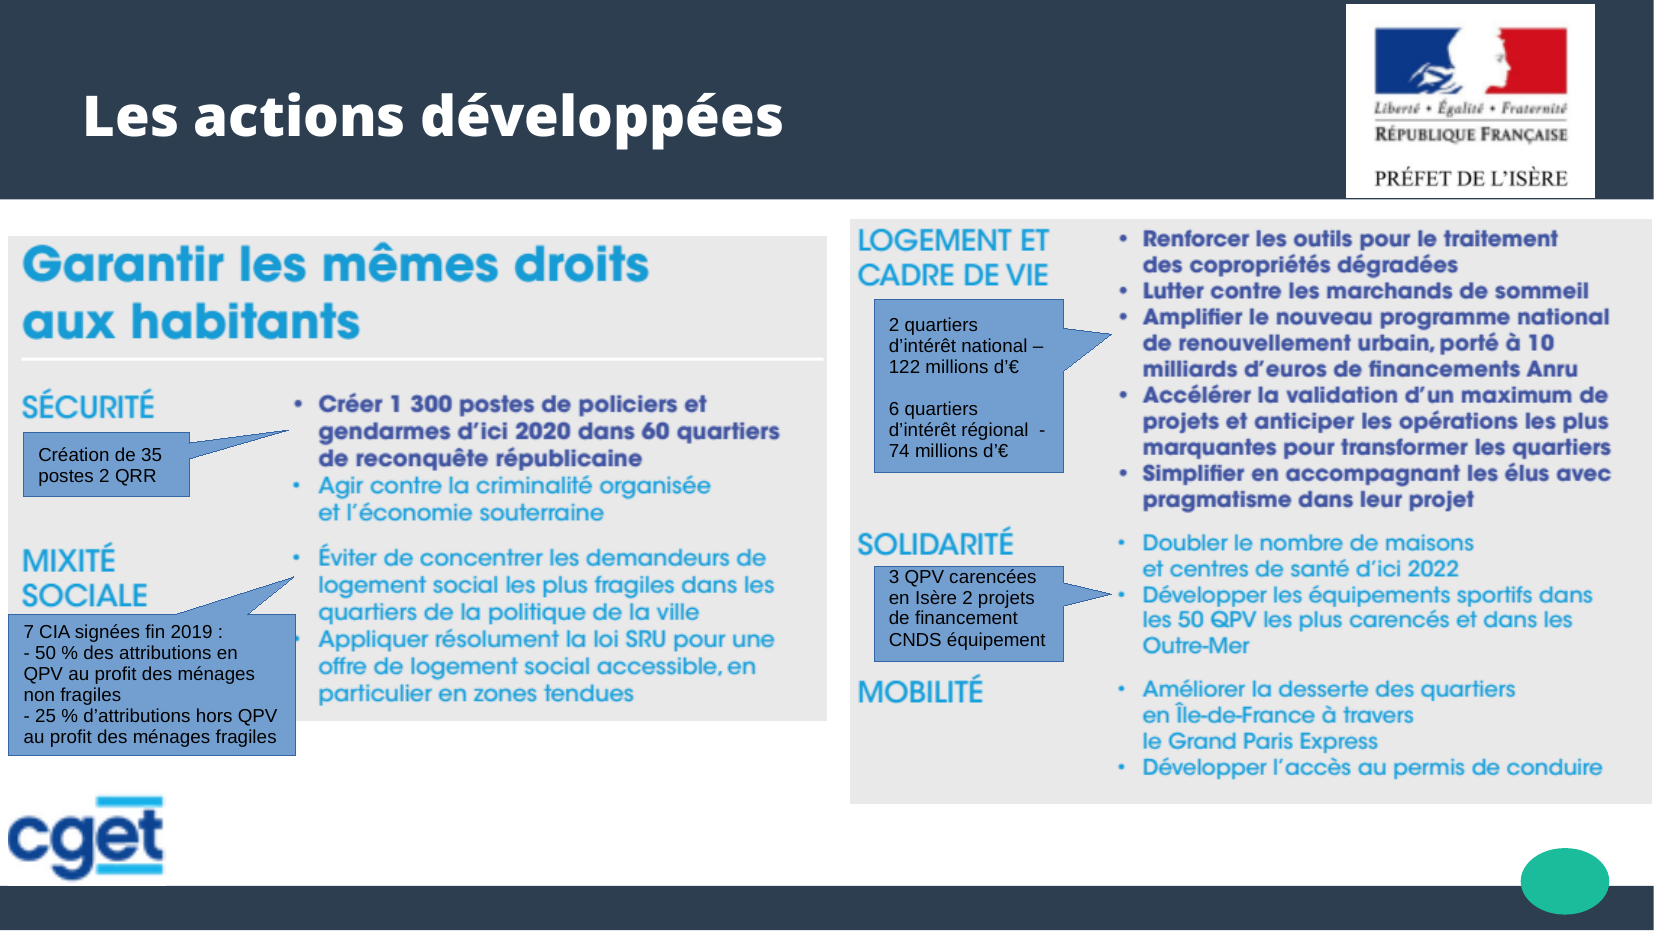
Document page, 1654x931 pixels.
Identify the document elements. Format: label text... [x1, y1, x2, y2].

text_box 3 QPV carencées en Isère 2 projets de financement CNDS équipement [874, 558, 1063, 658]
picture [8, 236, 827, 721]
text_box [176, 576, 294, 614]
text_box [874, 566, 1112, 662]
title Les actions développées [82, 0, 1571, 246]
text_box Création de 35 postes 2 QRR [23, 437, 213, 536]
text_box [213, 430, 289, 452]
picture [8, 834, 166, 886]
text_box 7 CIA signées fin 2019 : - 50 % des attributions en QPV au profit des ménages non fragiles - 25 % d’attributions hors QPV au profit des ménages fragiles [8, 614, 296, 834]
picture [850, 219, 1652, 804]
text_box 2 quartiers d’intérêt national – 122 millions d’€ 6 quartiers d’intérêt régional - 74 millions d’€ [874, 307, 1063, 470]
text_box [23, 432, 190, 437]
picture [1346, 4, 1595, 198]
text_box [874, 299, 1112, 473]
